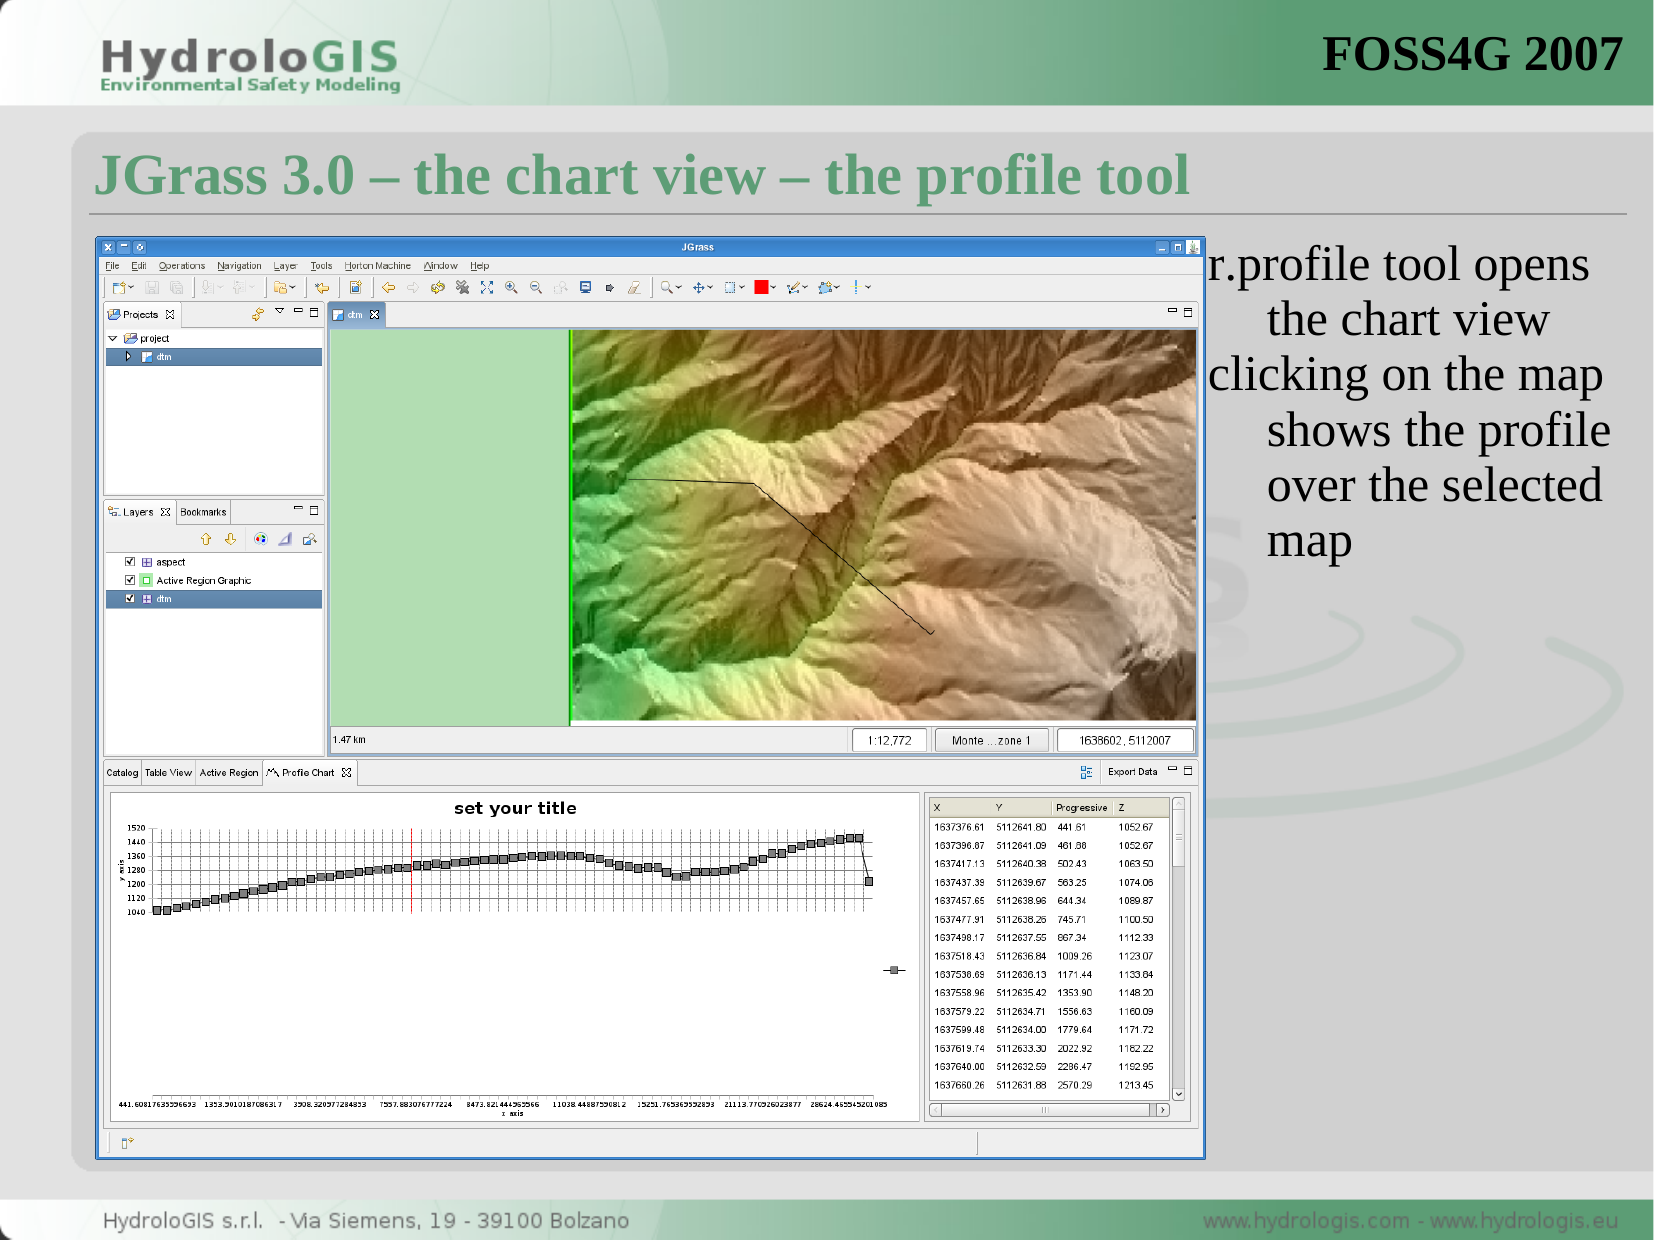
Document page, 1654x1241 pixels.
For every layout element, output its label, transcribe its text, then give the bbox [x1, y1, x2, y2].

title JGrass 3.0 – the chart view – the profile tool [93, 134, 1600, 215]
picture [0, 0, 1654, 1240]
text_box r.profile tool opens the chart view clicking on the map shows the profile over the selected map [1207, 235, 1654, 577]
